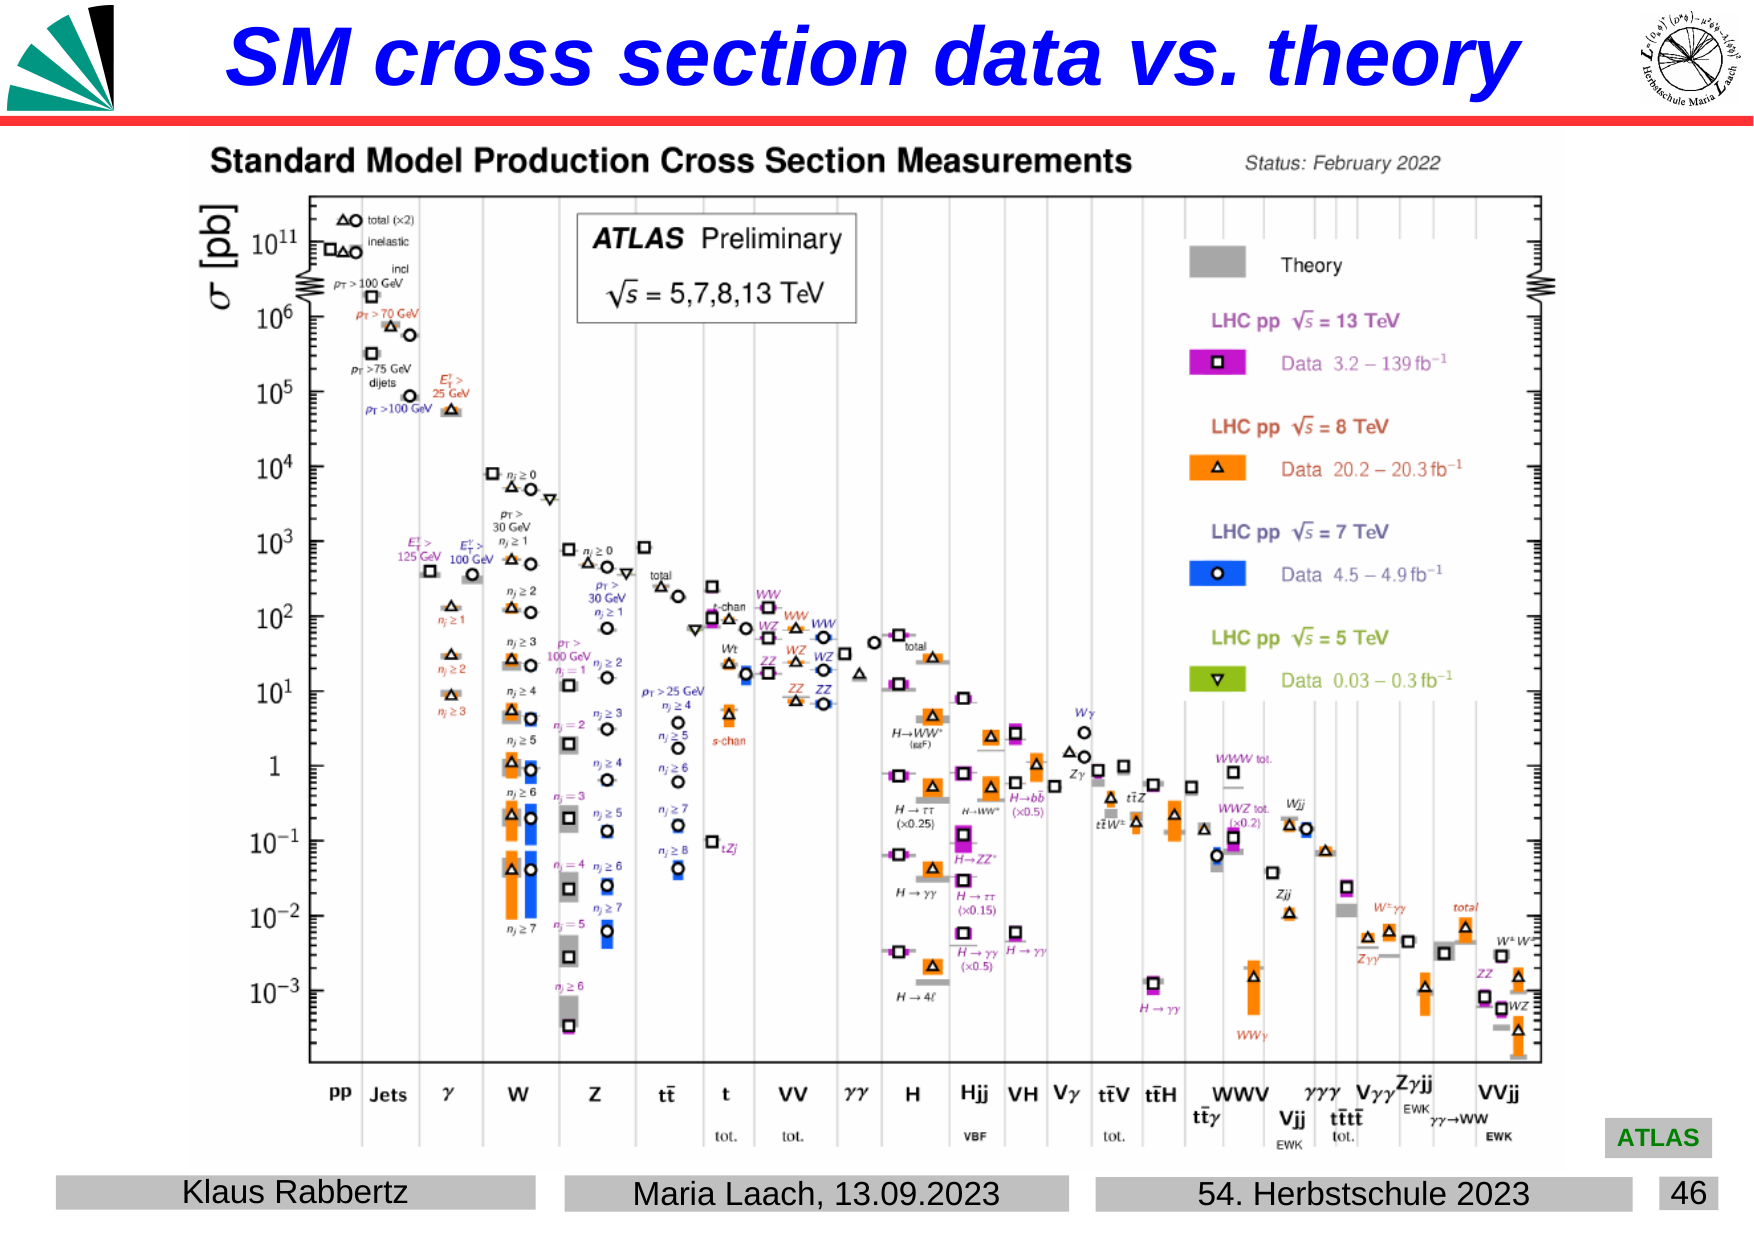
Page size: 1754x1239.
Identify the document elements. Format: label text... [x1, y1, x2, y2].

picture [1641, 11, 1741, 106]
title SM cross section data vs. theory [129, 0, 1617, 114]
picture [7, 5, 114, 112]
text_box ATLAS [1605, 1117, 1713, 1159]
picture [187, 127, 1566, 1172]
